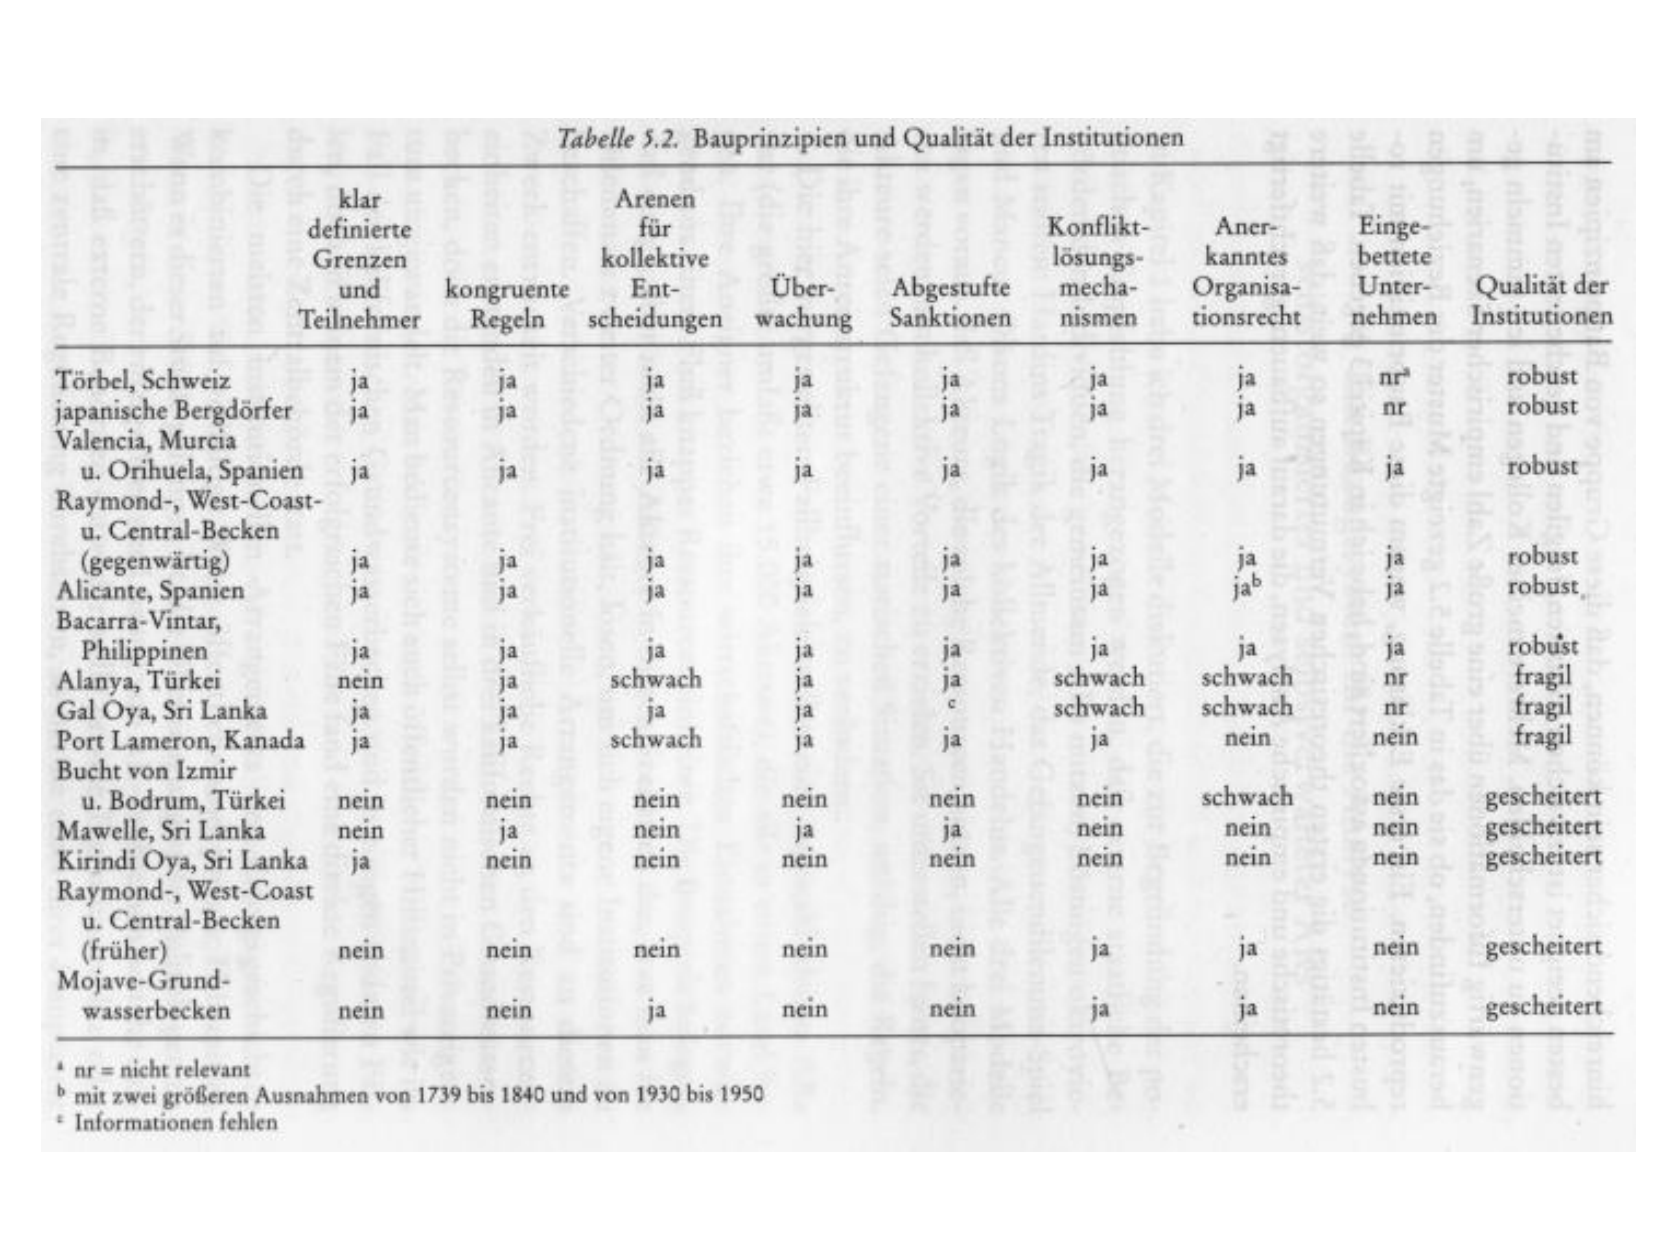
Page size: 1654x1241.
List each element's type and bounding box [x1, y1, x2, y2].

picture [41, 118, 1636, 1152]
